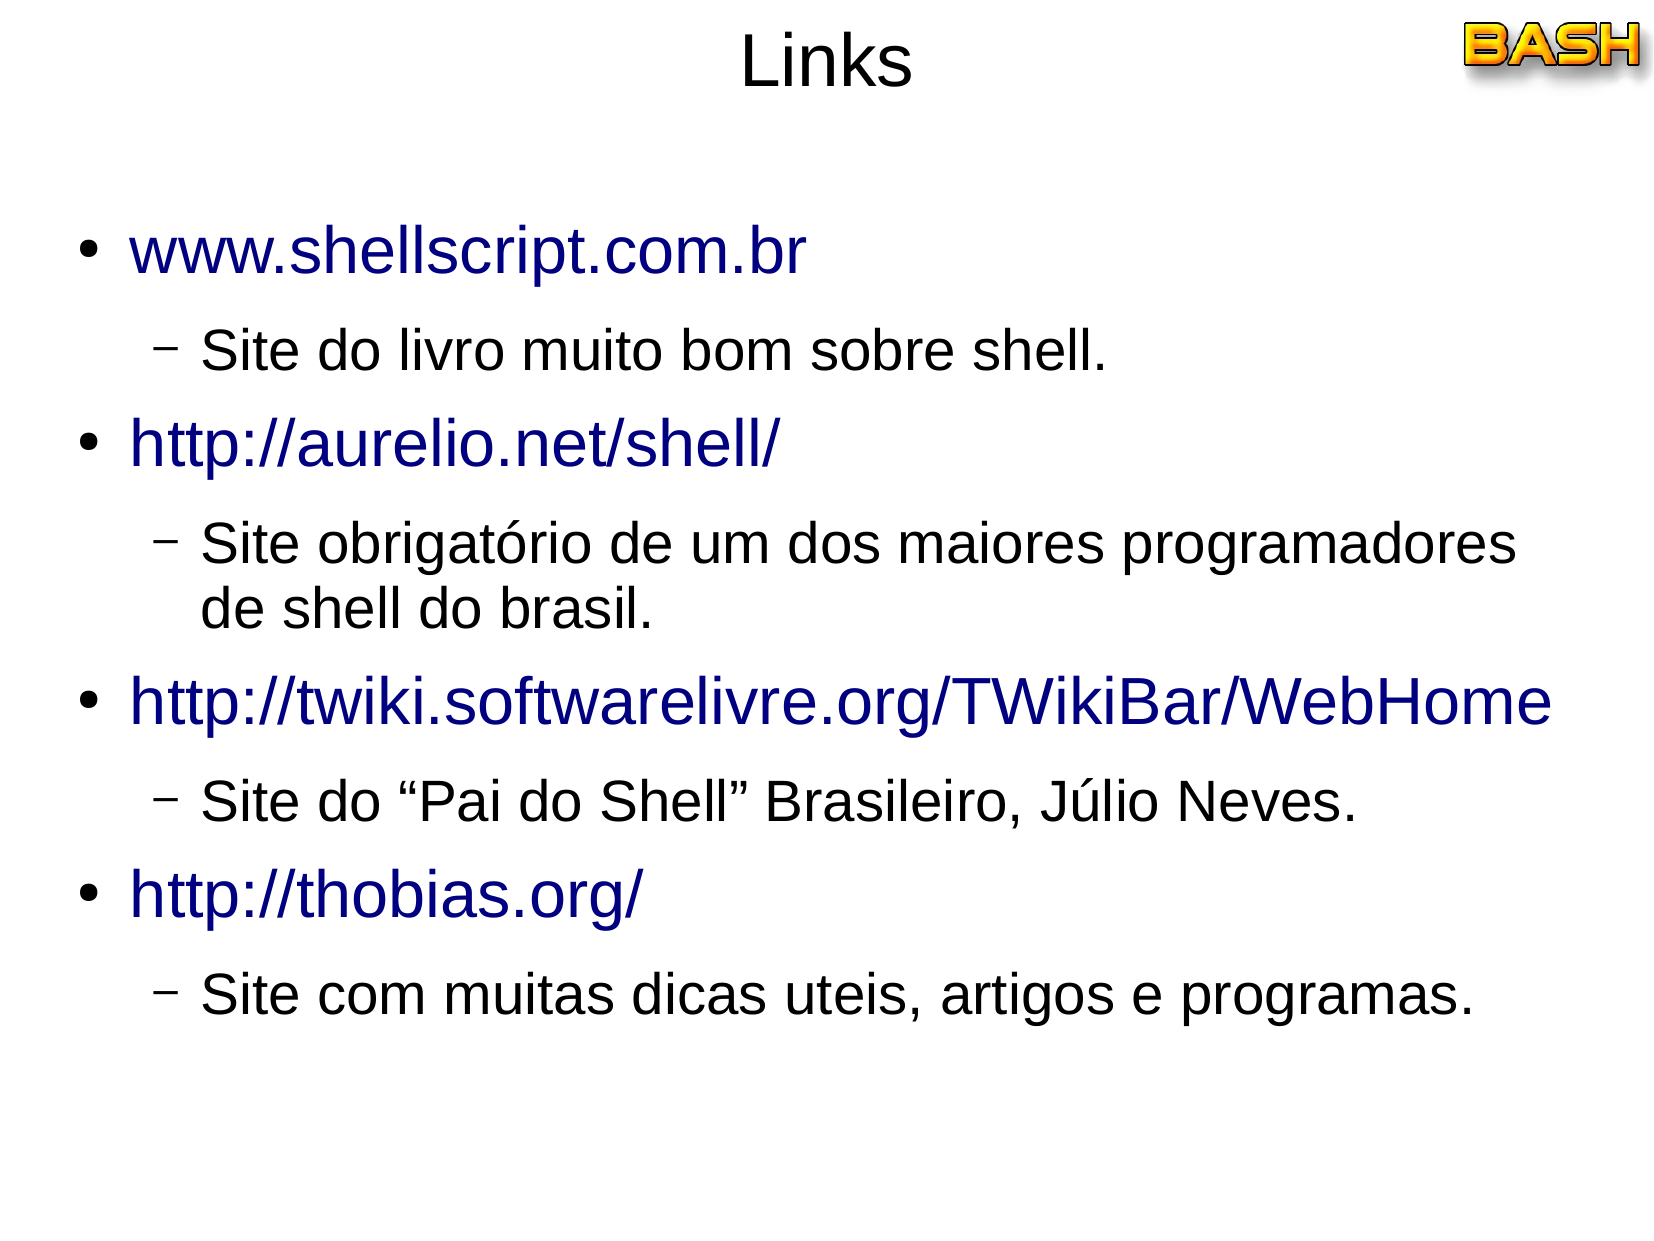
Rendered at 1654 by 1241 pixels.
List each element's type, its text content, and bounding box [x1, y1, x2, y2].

picture [1450, 0, 1654, 96]
list www.shellscript.com.br Site do livro muito bom sobre shell. http://aurelio.net/shell/ Site obrigatório de um dos maiores programadores de shell do brasil. http://twiki.softwarelivre.org/TWikiBar/WebHome Site do “Pai do Shell” Brasileiro, Júlio Neves. http://thobias.org/ Site com muitas dicas uteis, artigos e programas. [59, 213, 1571, 1027]
title Links [82, 18, 1571, 103]
